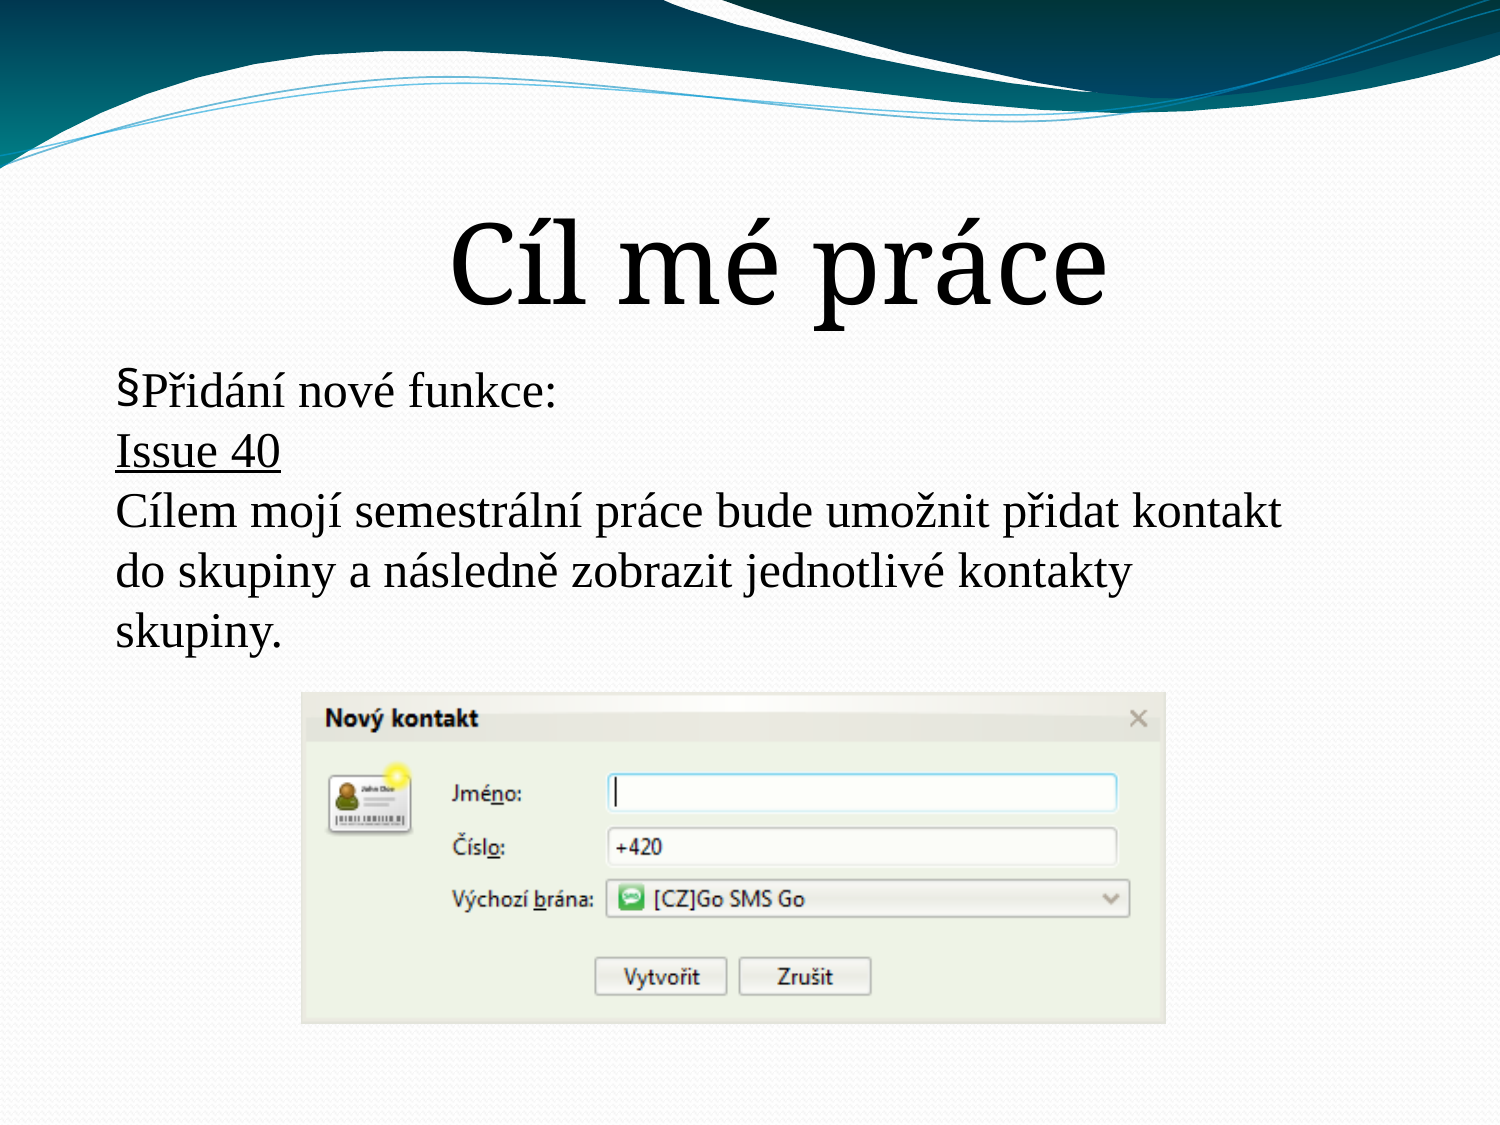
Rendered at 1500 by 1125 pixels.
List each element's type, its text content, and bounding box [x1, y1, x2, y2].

picture [301, 692, 1166, 1024]
text_box Přidání nové funkce: Issue 40 Cílem mojí semestrální práce bude umožnit přidat kontakt do skupiny a následně zobrazit jednotlivé kontakty skupiny. [100, 349, 1306, 971]
text_box Cíl mé práce [183, 184, 1377, 336]
